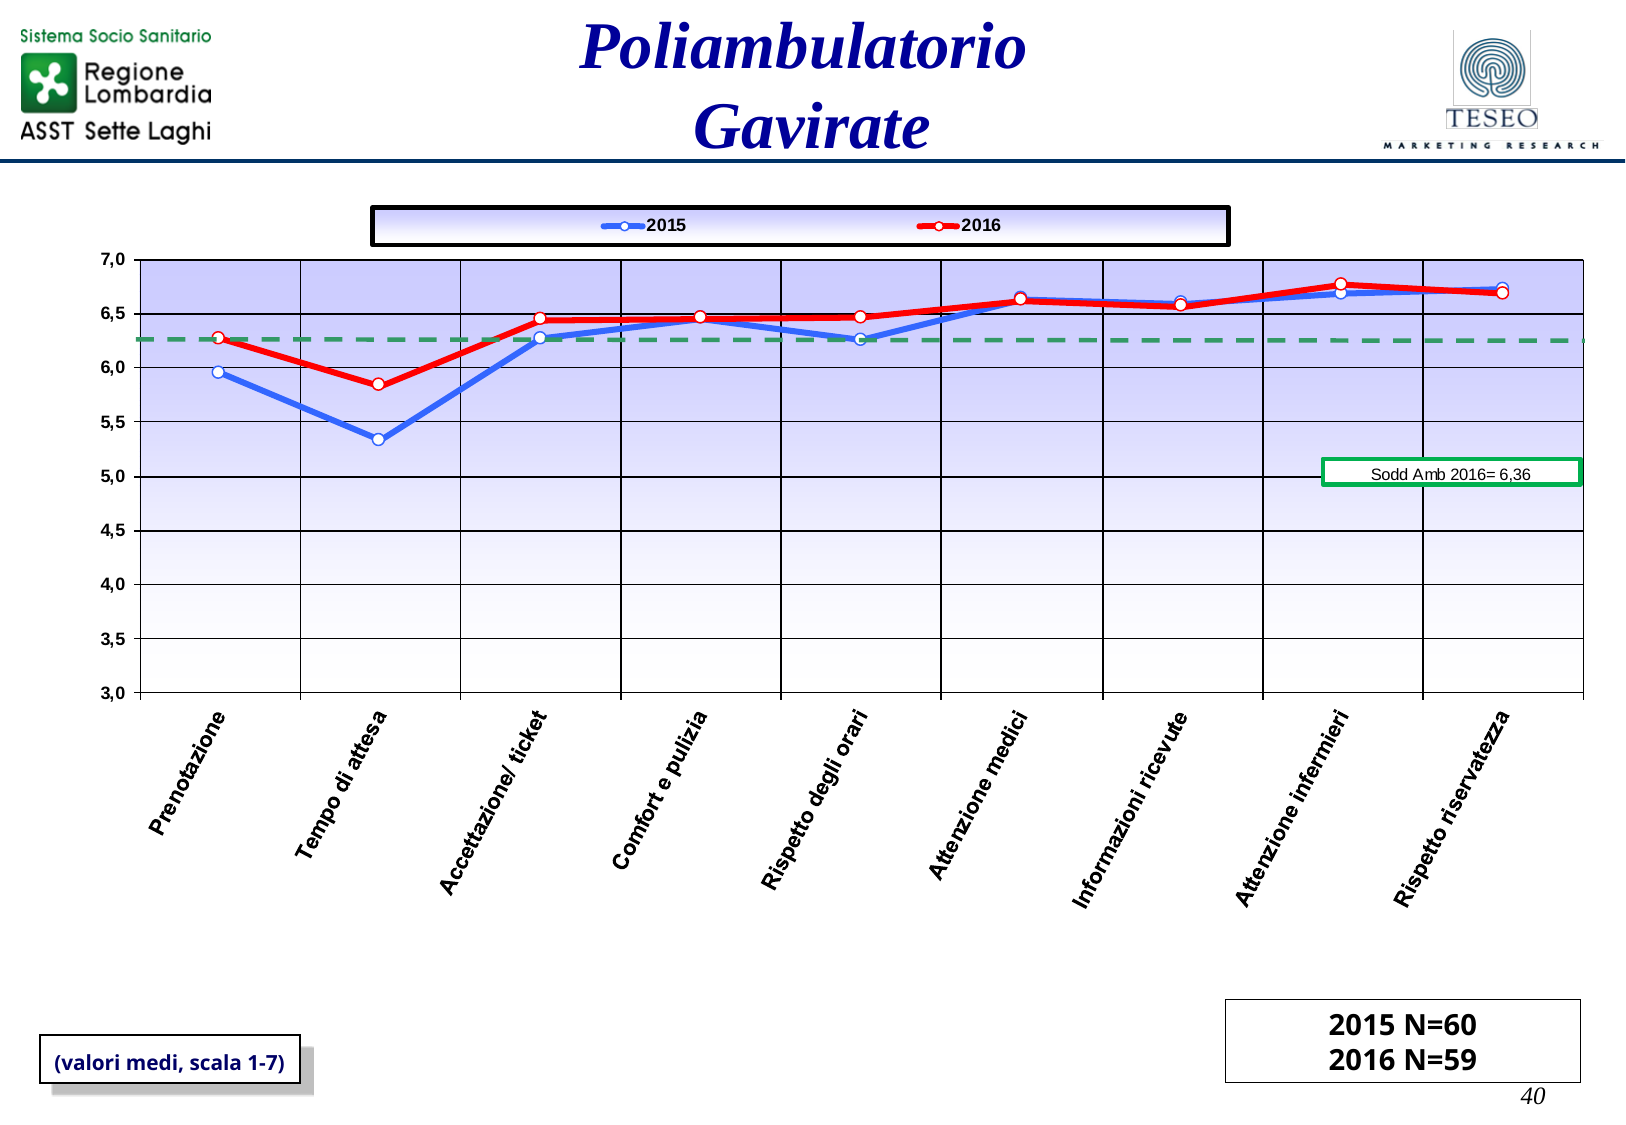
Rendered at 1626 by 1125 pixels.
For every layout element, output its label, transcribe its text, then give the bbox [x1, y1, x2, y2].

text_box Poliambulatorio Gavirate [268, 18, 1356, 144]
picture [21, 26, 211, 148]
picture [28, 196, 1597, 1086]
picture [1381, 30, 1604, 149]
